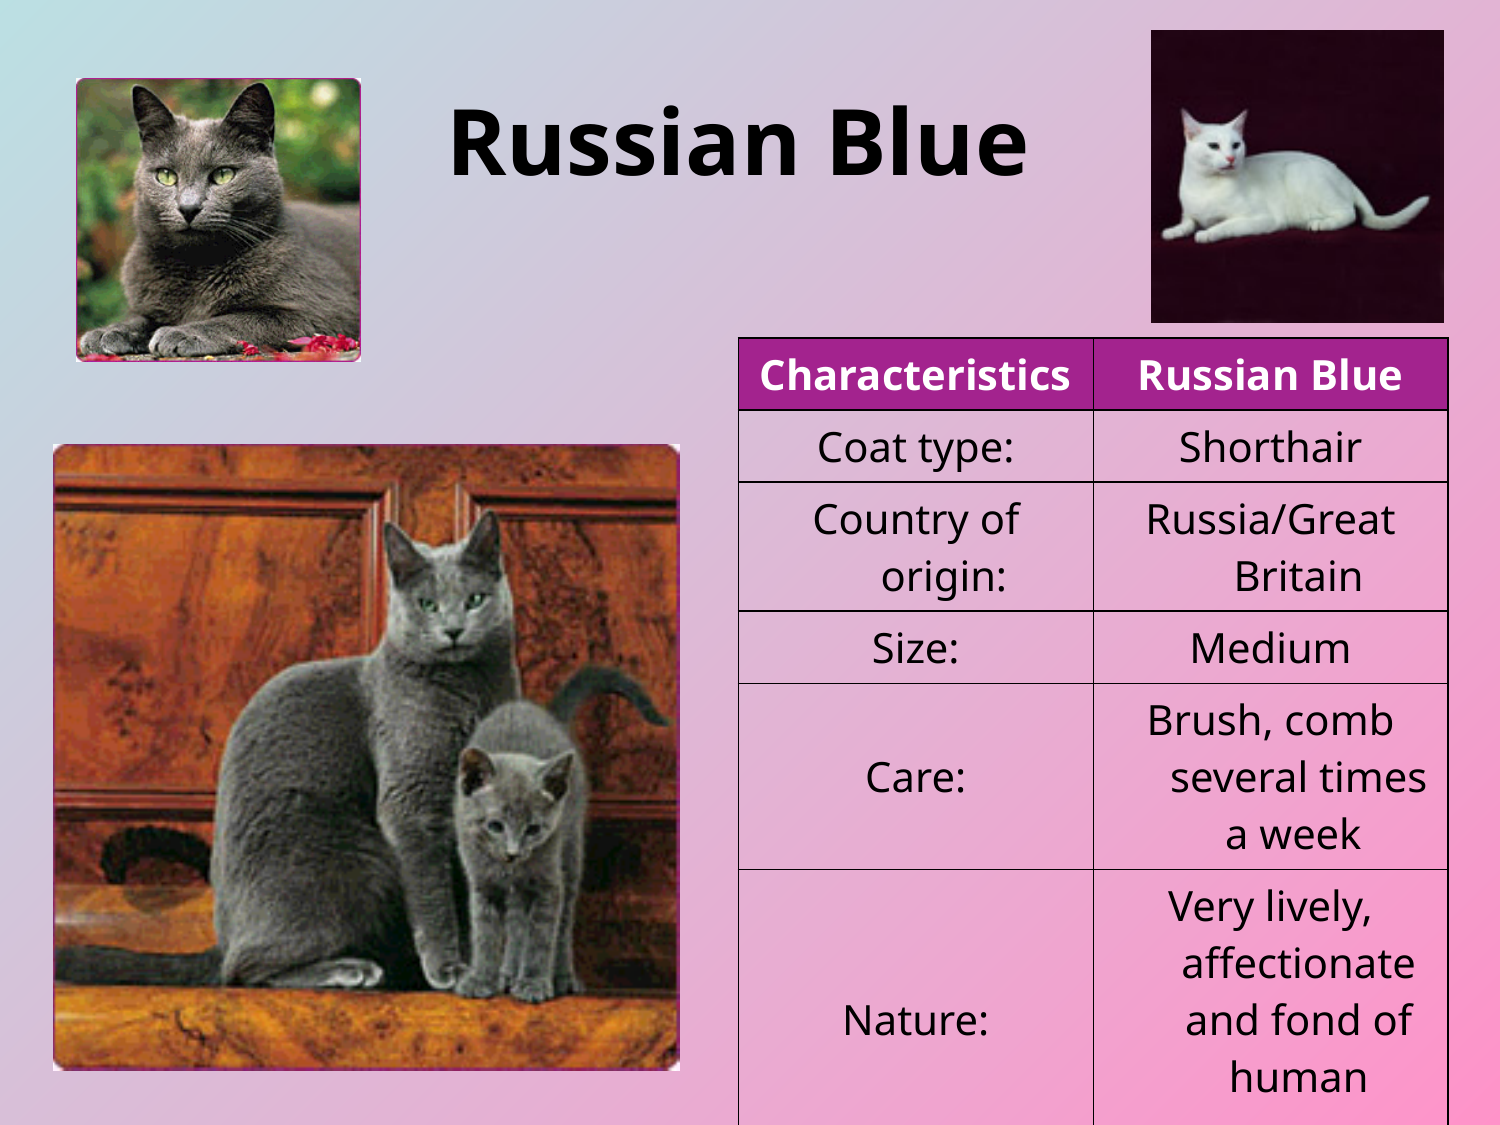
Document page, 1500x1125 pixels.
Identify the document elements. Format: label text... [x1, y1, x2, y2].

table_cell Brush, comb several times a week [1094, 684, 1447, 869]
table_cell Russia/Great Britain [1094, 483, 1447, 610]
table_cell Coat type: [739, 411, 1093, 481]
picture [53, 444, 680, 1071]
table_cell Shorthair [1094, 411, 1447, 481]
table_cell Medium [1094, 612, 1447, 683]
picture [1151, 30, 1444, 323]
table_header Characteristics [739, 339, 1093, 409]
table_cell Care: [739, 684, 1093, 869]
table_cell Country of origin: [739, 483, 1093, 610]
table_cell Size: [739, 612, 1093, 683]
picture [76, 78, 361, 362]
table_cell Very lively, affectionate and fond of human company [1094, 870, 1447, 1125]
title Russian Blue [75, 45, 1151, 233]
table_header Russian Blue [1094, 339, 1447, 409]
table_cell Nature: [739, 870, 1093, 1125]
